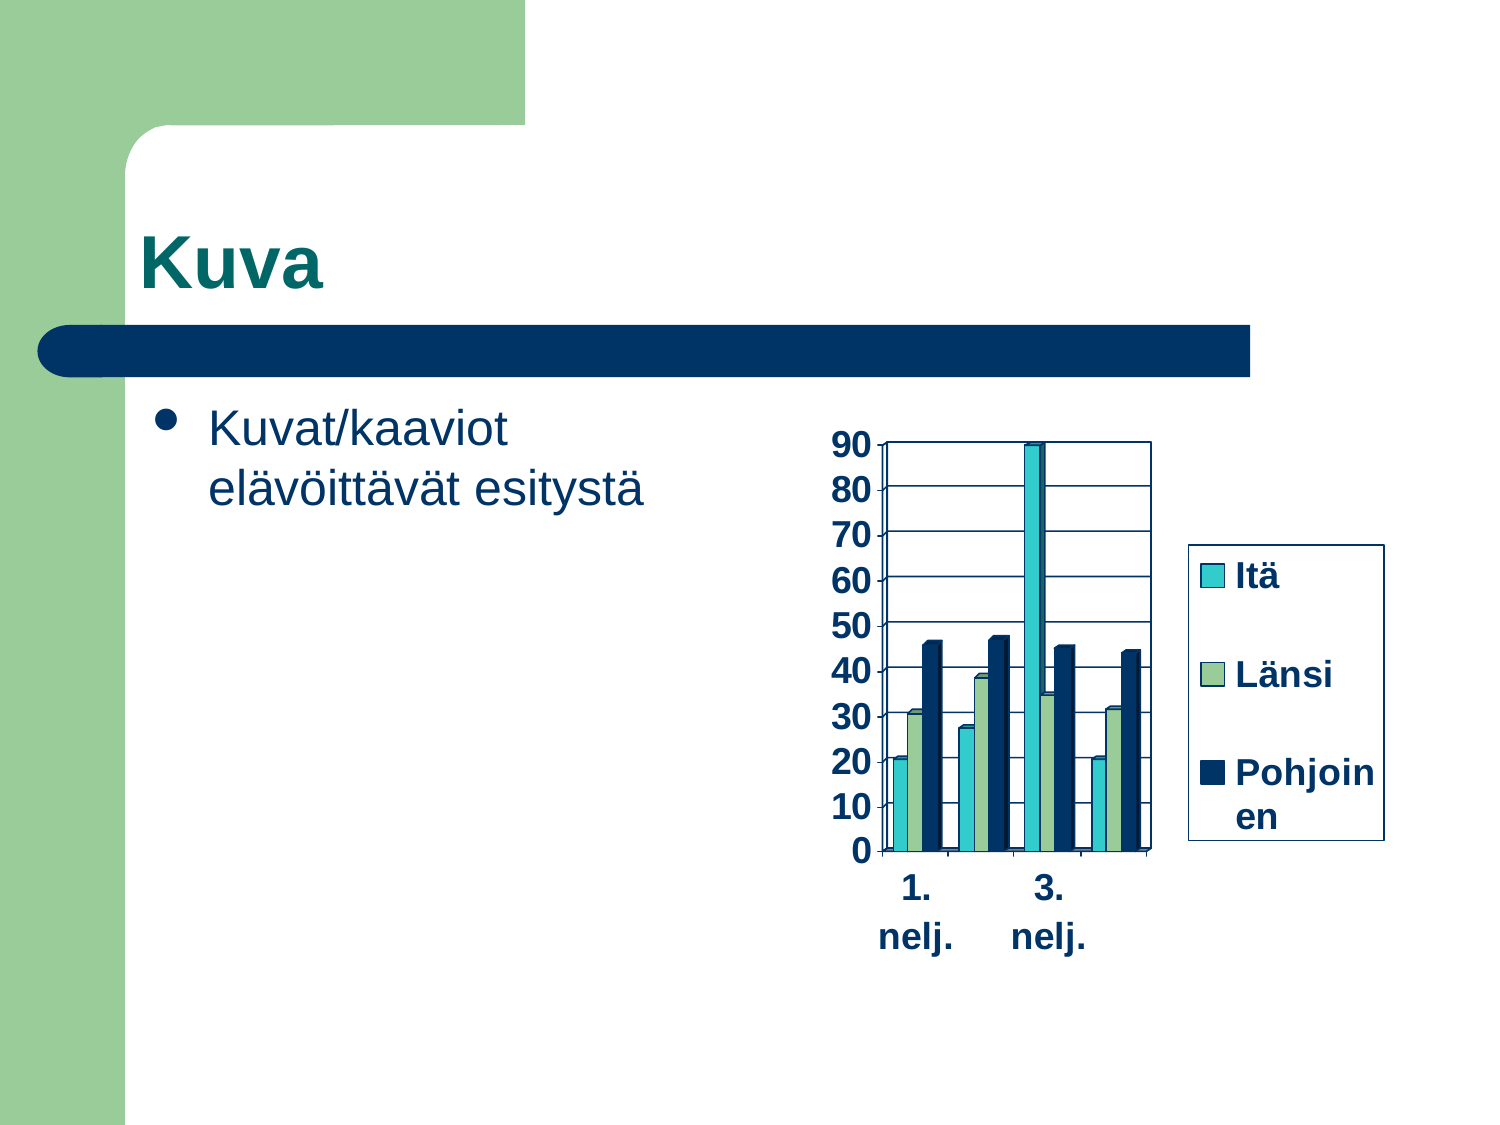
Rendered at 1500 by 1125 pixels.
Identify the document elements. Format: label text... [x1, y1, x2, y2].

chart [781, 387, 1400, 999]
list Kuvat/kaaviot elävöittävät esitystä [137, 387, 756, 999]
title Kuva [124, 124, 1425, 313]
